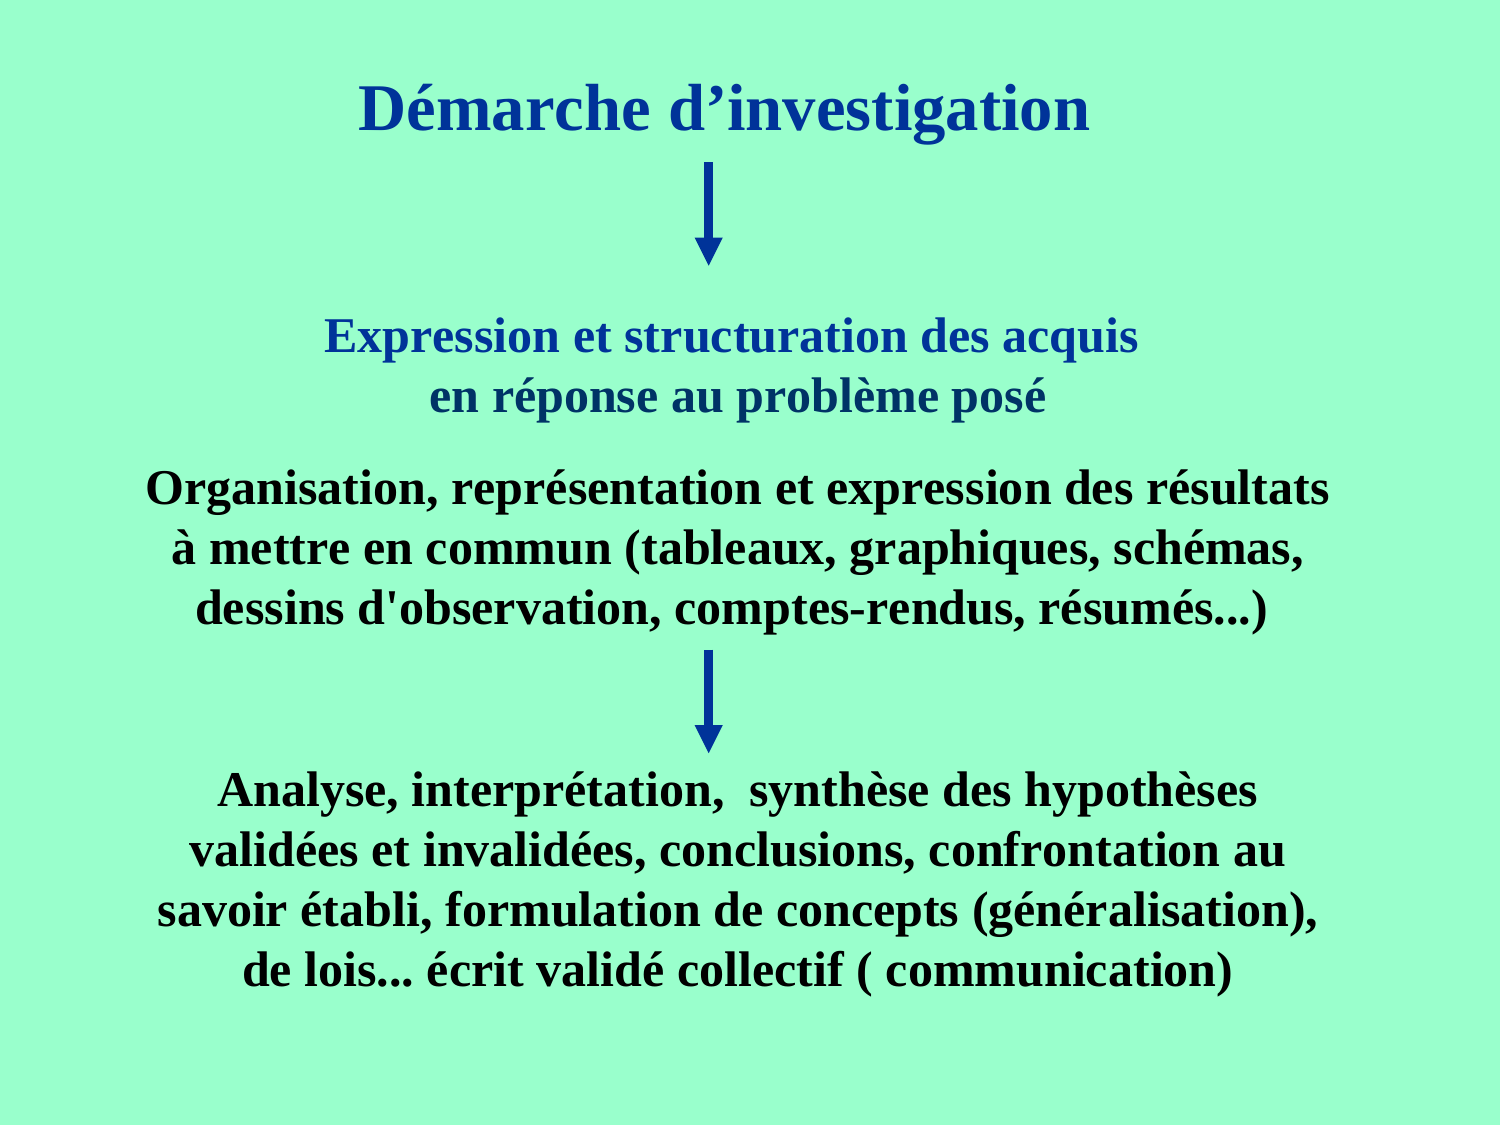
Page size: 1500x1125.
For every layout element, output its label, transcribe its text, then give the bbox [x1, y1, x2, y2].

text_box Démarche d’investigation [40, 56, 1410, 152]
text_box Expression et structuration des acquis en réponse au problème posé Organisation, représentation et expression des résultats à mettre en commun (tableaux, graphiques, schémas, dessins d'observation, comptes-rendus, résumés...) Analyse, interprétation, synthèse des hypothèses validées et invalidées, conclusions, confrontation au savoir établi, formulation de concepts (généralisation), de lois... écrit validé collectif ( communication) [118, 295, 1359, 1005]
